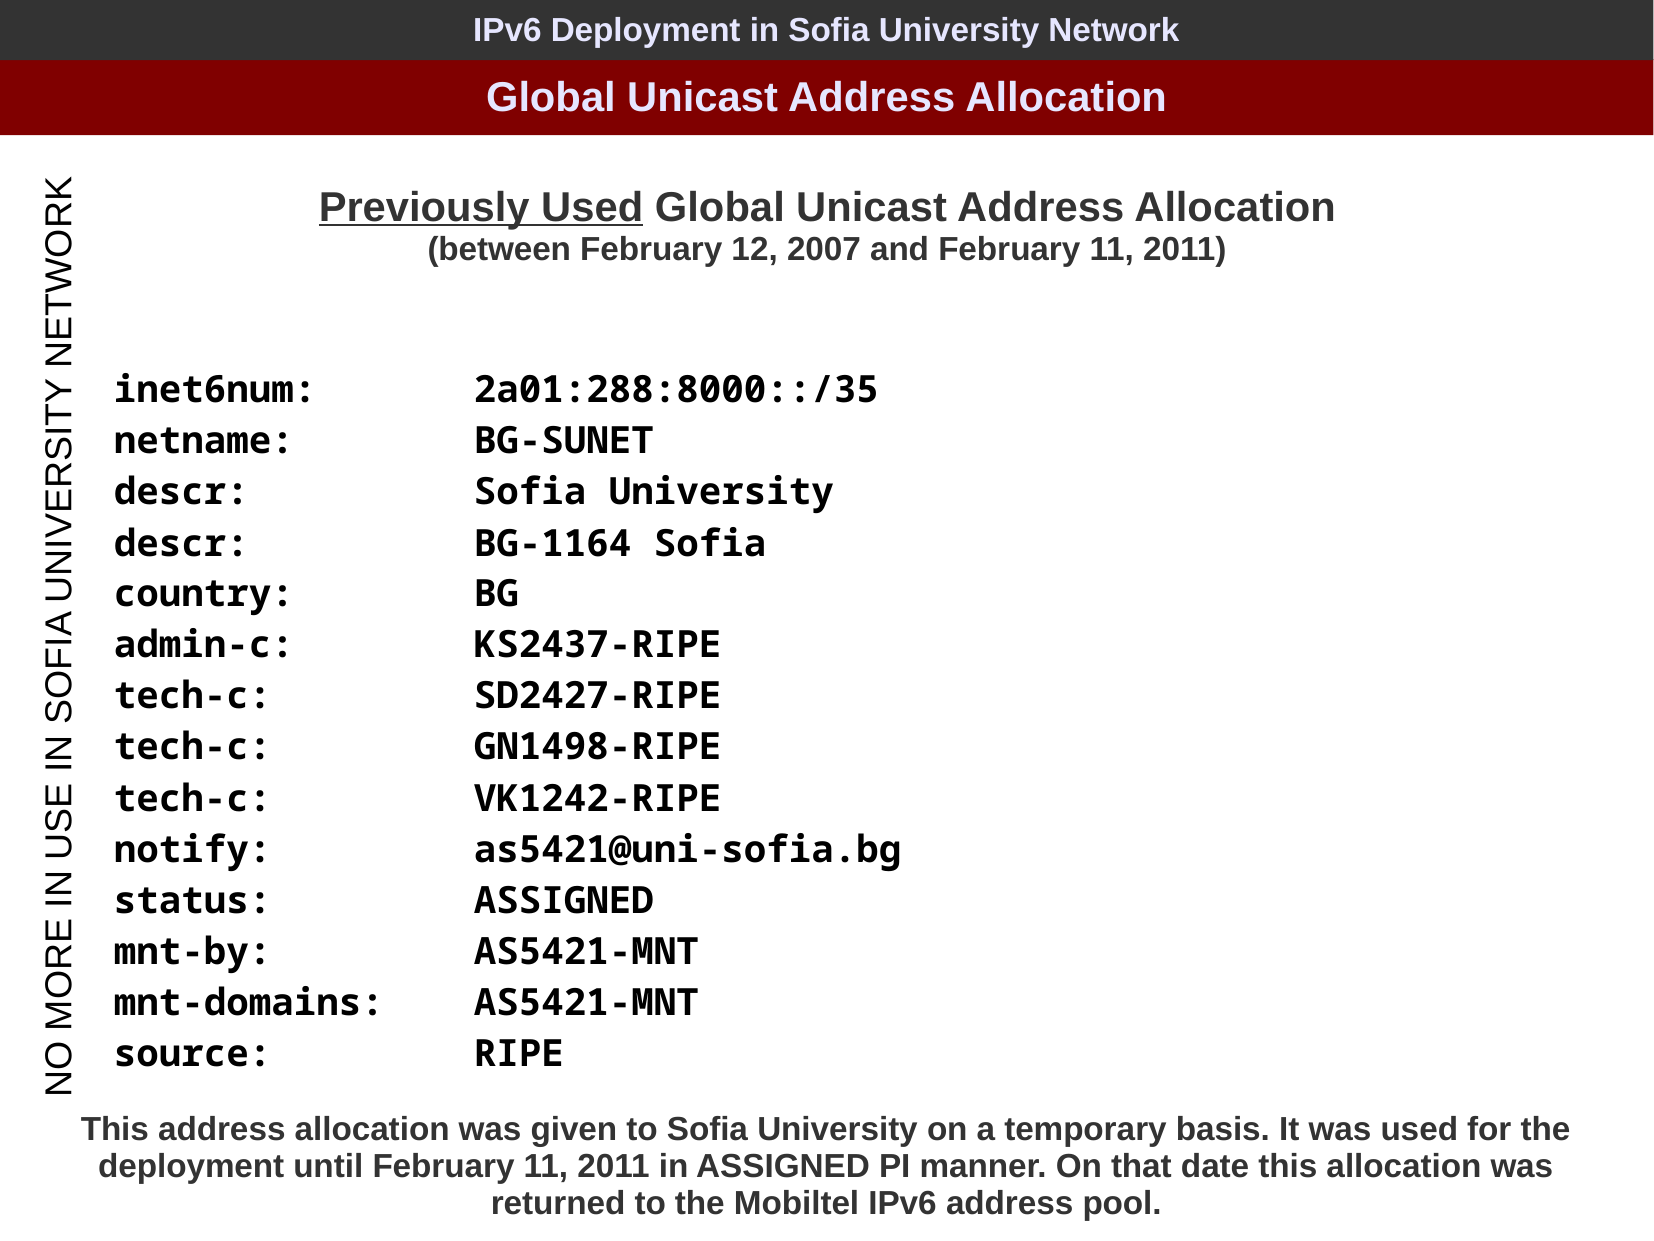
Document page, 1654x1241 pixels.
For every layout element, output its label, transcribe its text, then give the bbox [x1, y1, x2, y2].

text_box Global Unicast Address Allocation [0, 61, 1654, 136]
text_box IPv6 Deployment in Sofia University Network [0, 0, 1654, 61]
text_box This address allocation was given to Sofia University on a temporary basis. It was used for the deployment until February 11, 2011 in ASSIGNED PI manner. On that date this allocation was returned to the Mobiltel IPv6 address pool. [30, 1100, 1624, 1233]
text_box inet6num: 2a01:288:8000::/35 netname: BG-SUNET descr: Sofia University descr: BG-1164 Sofia country: BG admin-c: KS2437-RIPE tech-c: SD2427-RIPE tech-c: GN1498-RIPE tech-c: VK1242-RIPE notify: as5421@uni-sofia.bg status: ASSIGNED mnt-by: AS5421-MNT mnt-domains: AS5421-MNT source: RIPE [99, 355, 1621, 994]
text_box NO MORE IN USE IN SOFIA UNIVERSITY NETWORK [30, 162, 87, 1113]
text_box Previously Used Global Unicast Address Allocation (between February 12, 2007 and February 11, 2011) [30, 159, 1625, 292]
